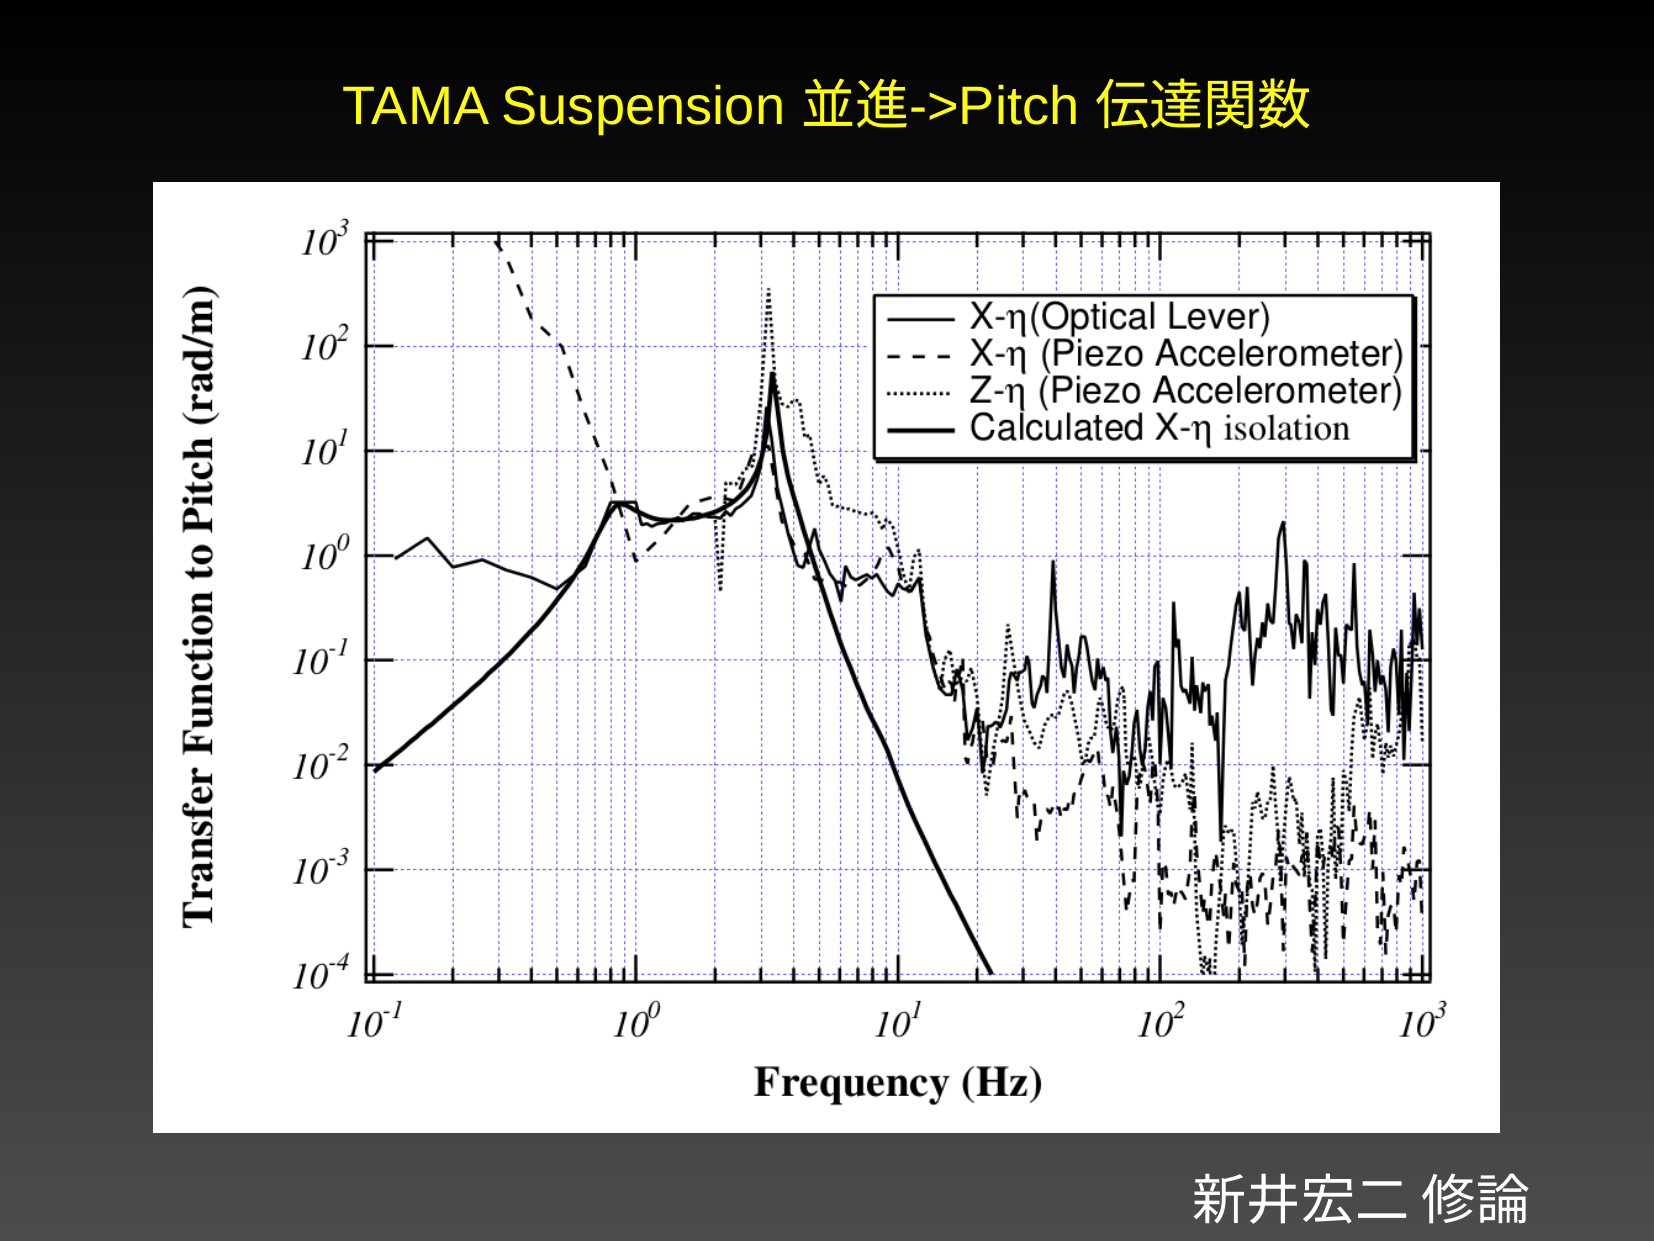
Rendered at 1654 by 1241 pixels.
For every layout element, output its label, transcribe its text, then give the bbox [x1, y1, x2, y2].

text_box 新井宏二 修論 [1177, 1149, 1548, 1223]
text_box TAMA Suspension 並進->Pitch 伝達関数 [328, 54, 1326, 130]
picture [153, 182, 1500, 1133]
